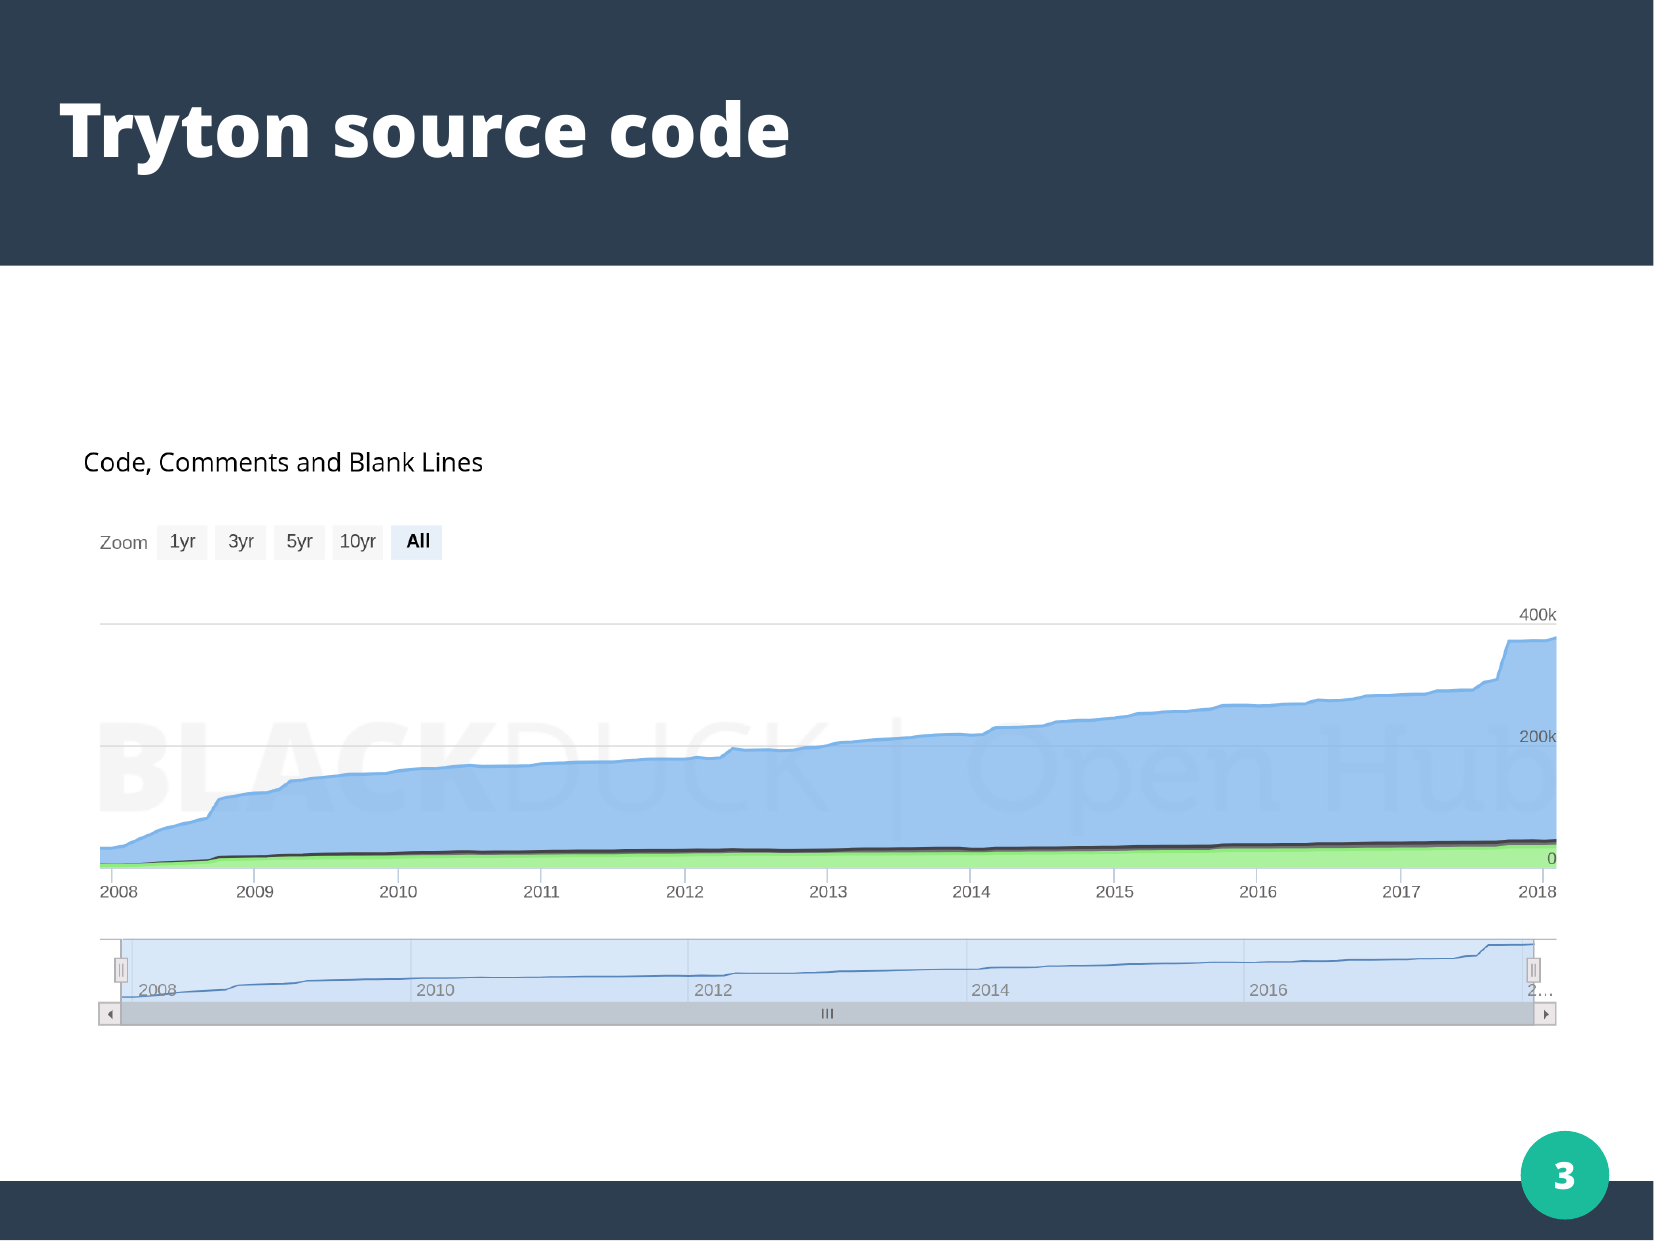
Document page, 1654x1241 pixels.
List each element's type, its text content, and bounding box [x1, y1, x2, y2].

picture [59, 430, 1595, 1047]
title Tryton source code [59, 49, 1595, 207]
